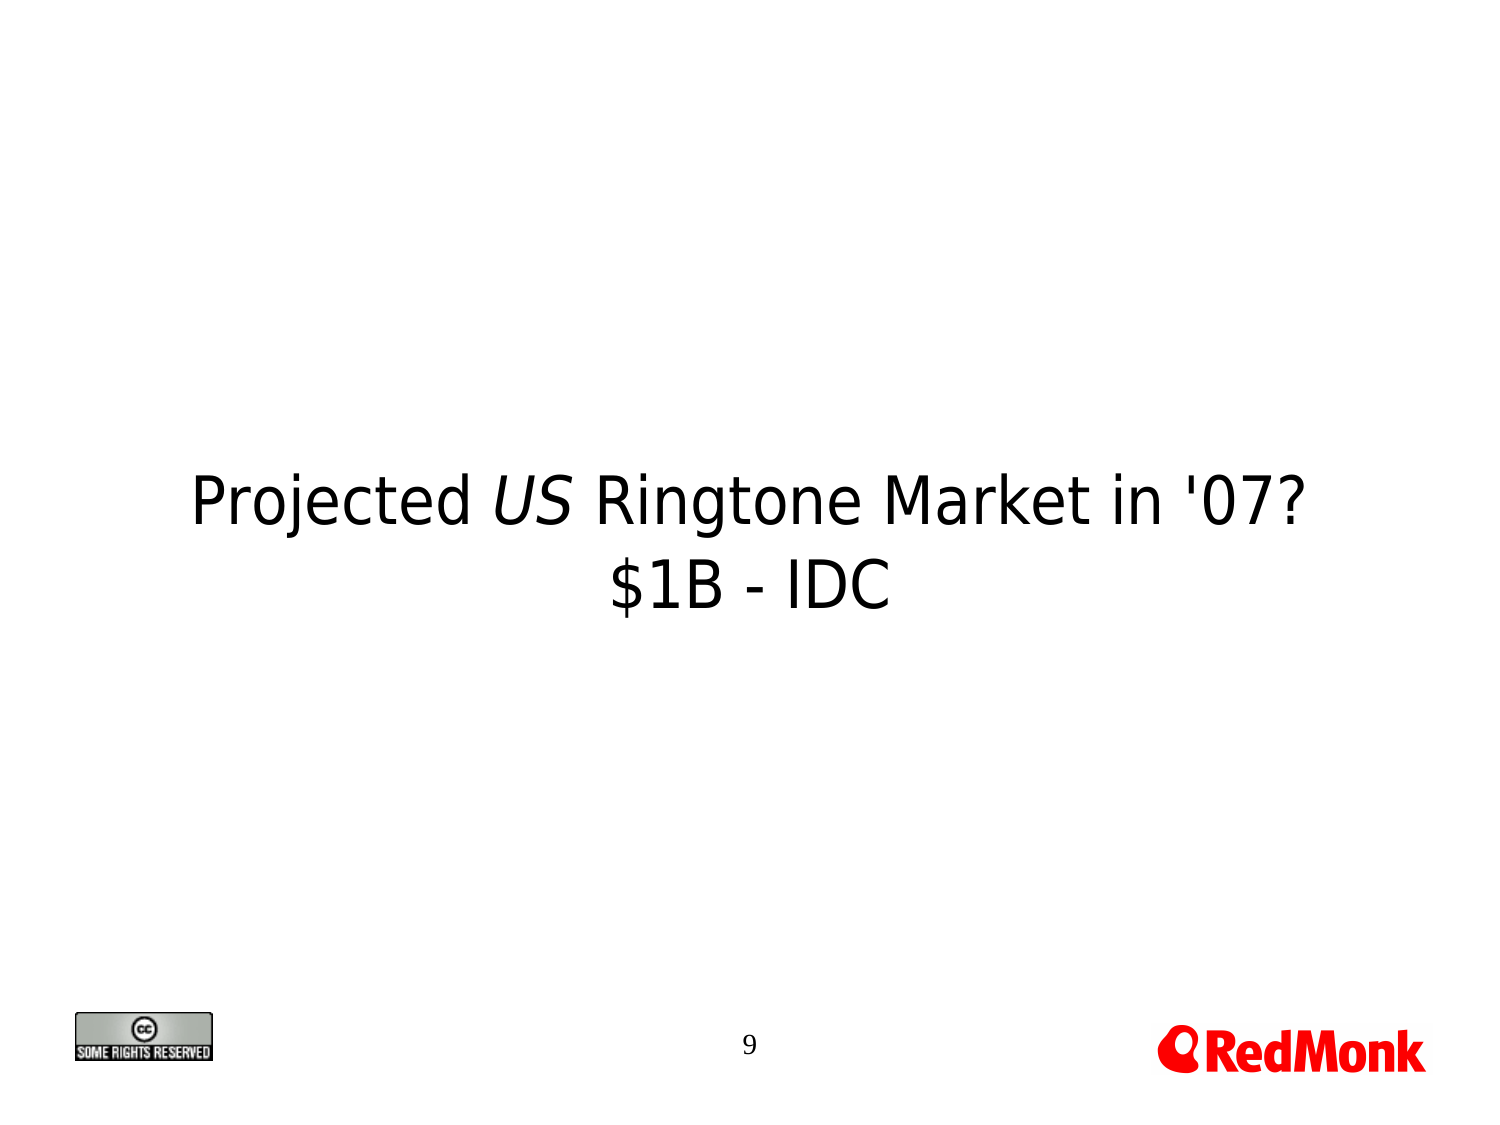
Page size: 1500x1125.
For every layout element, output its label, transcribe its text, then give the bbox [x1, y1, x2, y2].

text_box Projected US Ringtone Market in '07? $1B - IDC [112, 458, 1388, 901]
picture [75, 1012, 213, 1061]
picture [1151, 1023, 1433, 1075]
